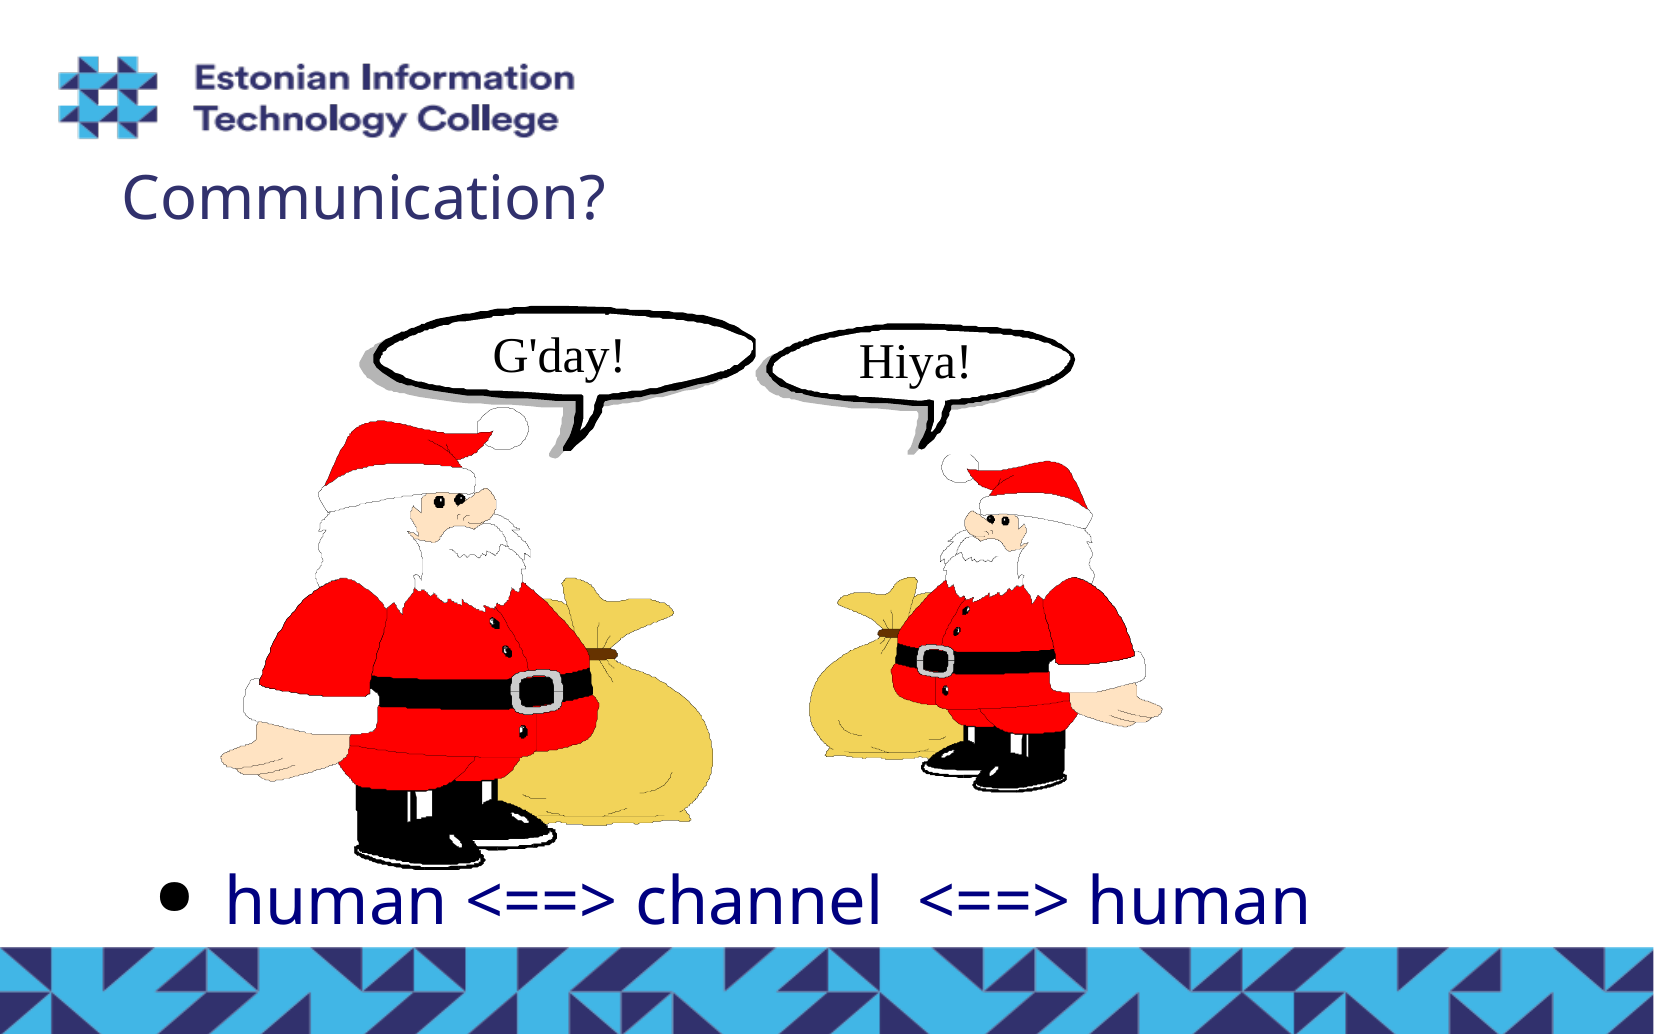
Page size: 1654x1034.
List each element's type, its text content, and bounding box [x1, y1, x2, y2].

text_box G'day! [359, 305, 760, 460]
title Communication? [121, 105, 1533, 285]
text_box human <==> channel <==> human [143, 852, 1555, 1004]
text_box Hiya! [755, 323, 1076, 456]
picture [809, 451, 1163, 793]
picture [220, 407, 713, 870]
